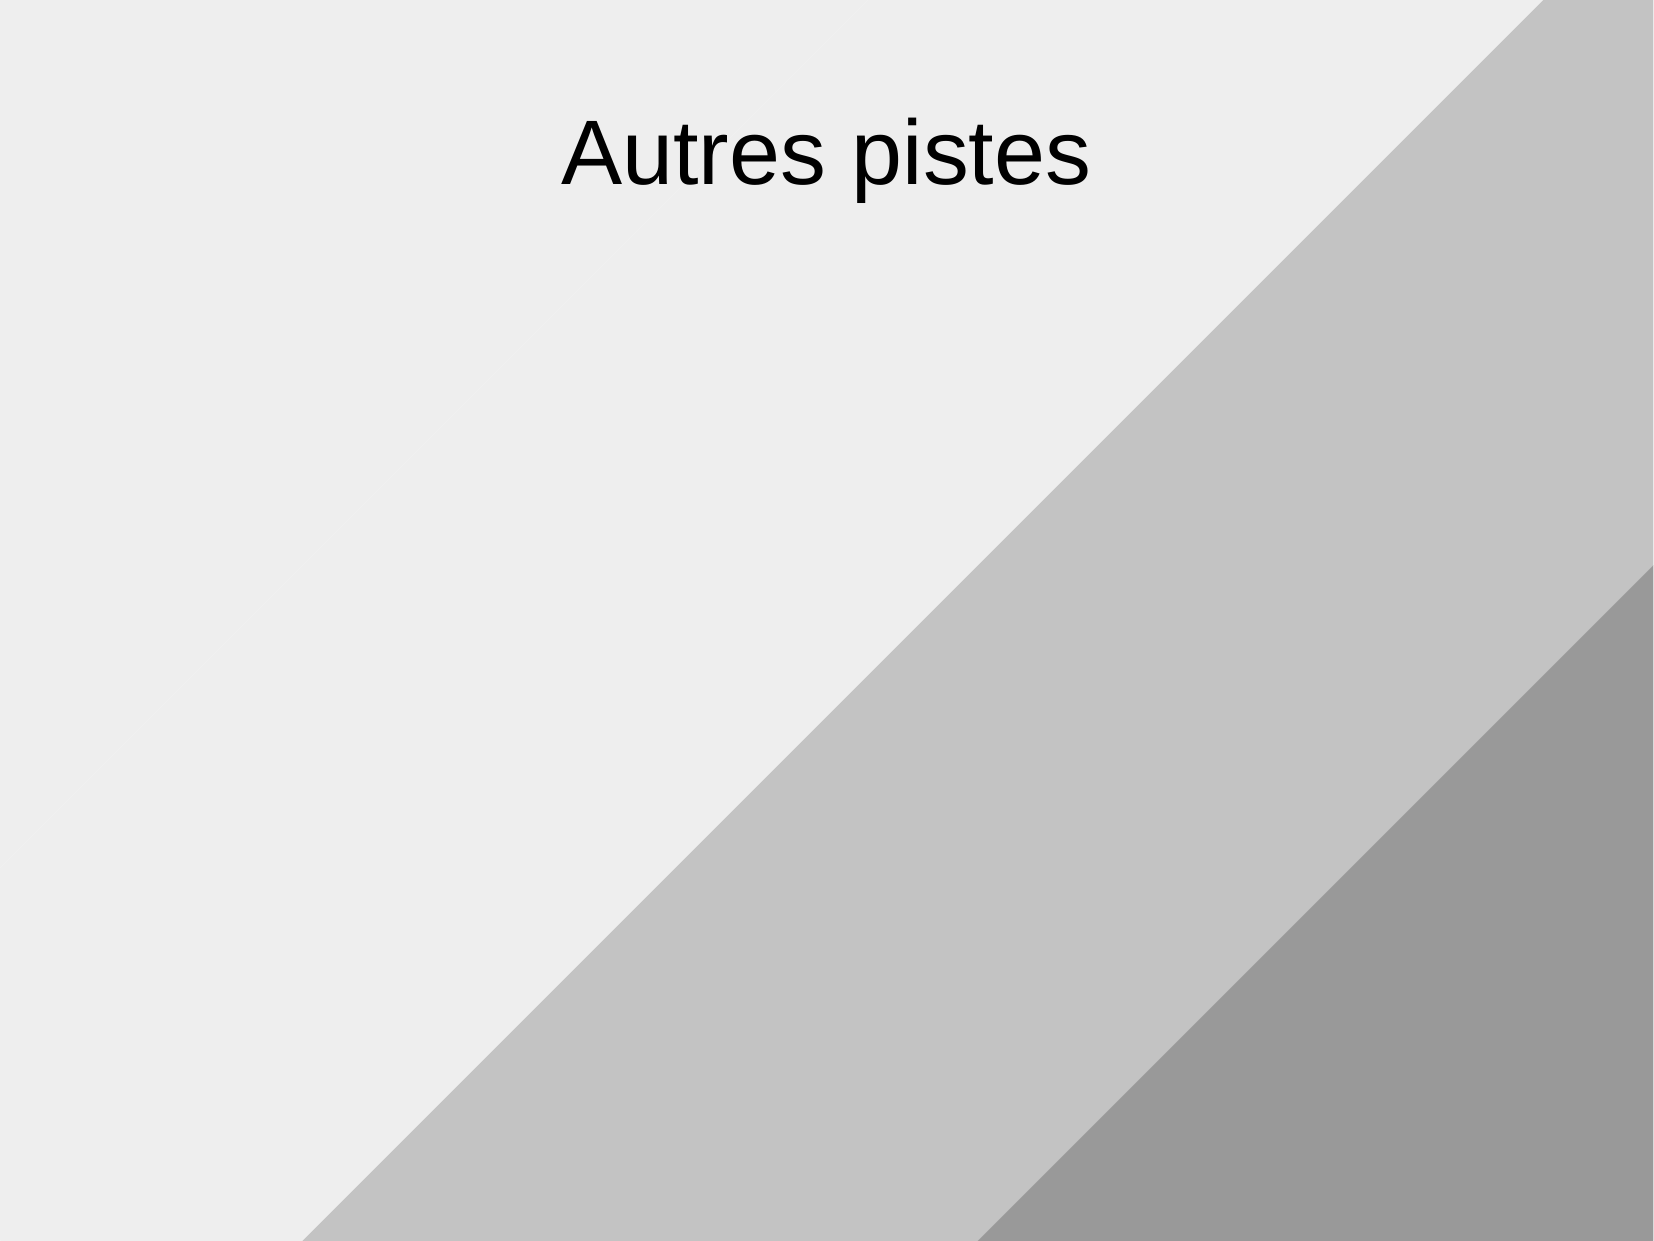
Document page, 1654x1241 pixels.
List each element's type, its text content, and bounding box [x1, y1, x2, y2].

title Autres pistes [82, 49, 1571, 257]
